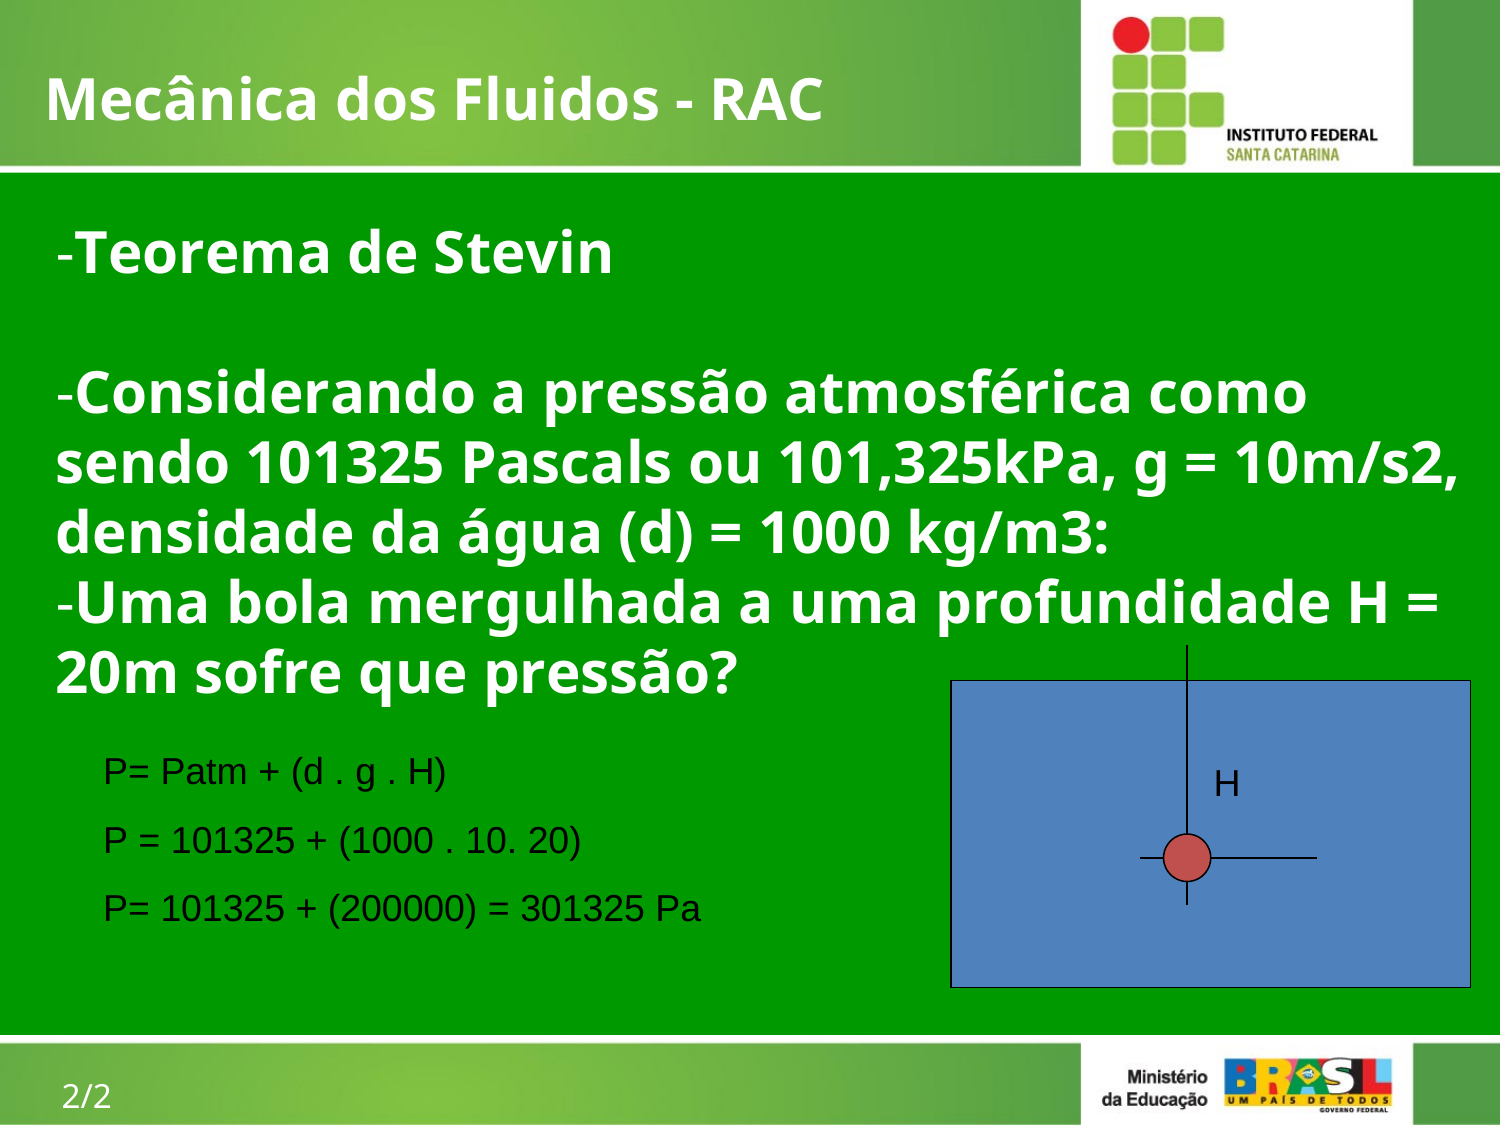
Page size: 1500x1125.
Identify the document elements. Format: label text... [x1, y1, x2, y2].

picture [0, 1035, 1500, 1125]
text_box [0, 172, 1500, 1035]
text_box H [1198, 751, 1294, 812]
text_box Teorema de Stevin Considerando a pressão atmosférica como sendo 101325 Pascals ou 101,325kPa, g = 10m/s2, densidade da água (d) = 1000 kg/m3: Uma bola mergulhada a uma profundidade H = 20m sofre que pressão? [41, 207, 1500, 784]
text_box 2/2 [46, 1036, 151, 1123]
picture [0, 0, 1500, 172]
text_box P= Patm + (d . g . H) P = 101325 + (1000 . 10. 20) P= 101325 + (200000) = 301325 Pa [88, 739, 786, 1006]
text_box Mecânica dos Fluidos - RAC [29, 54, 928, 141]
